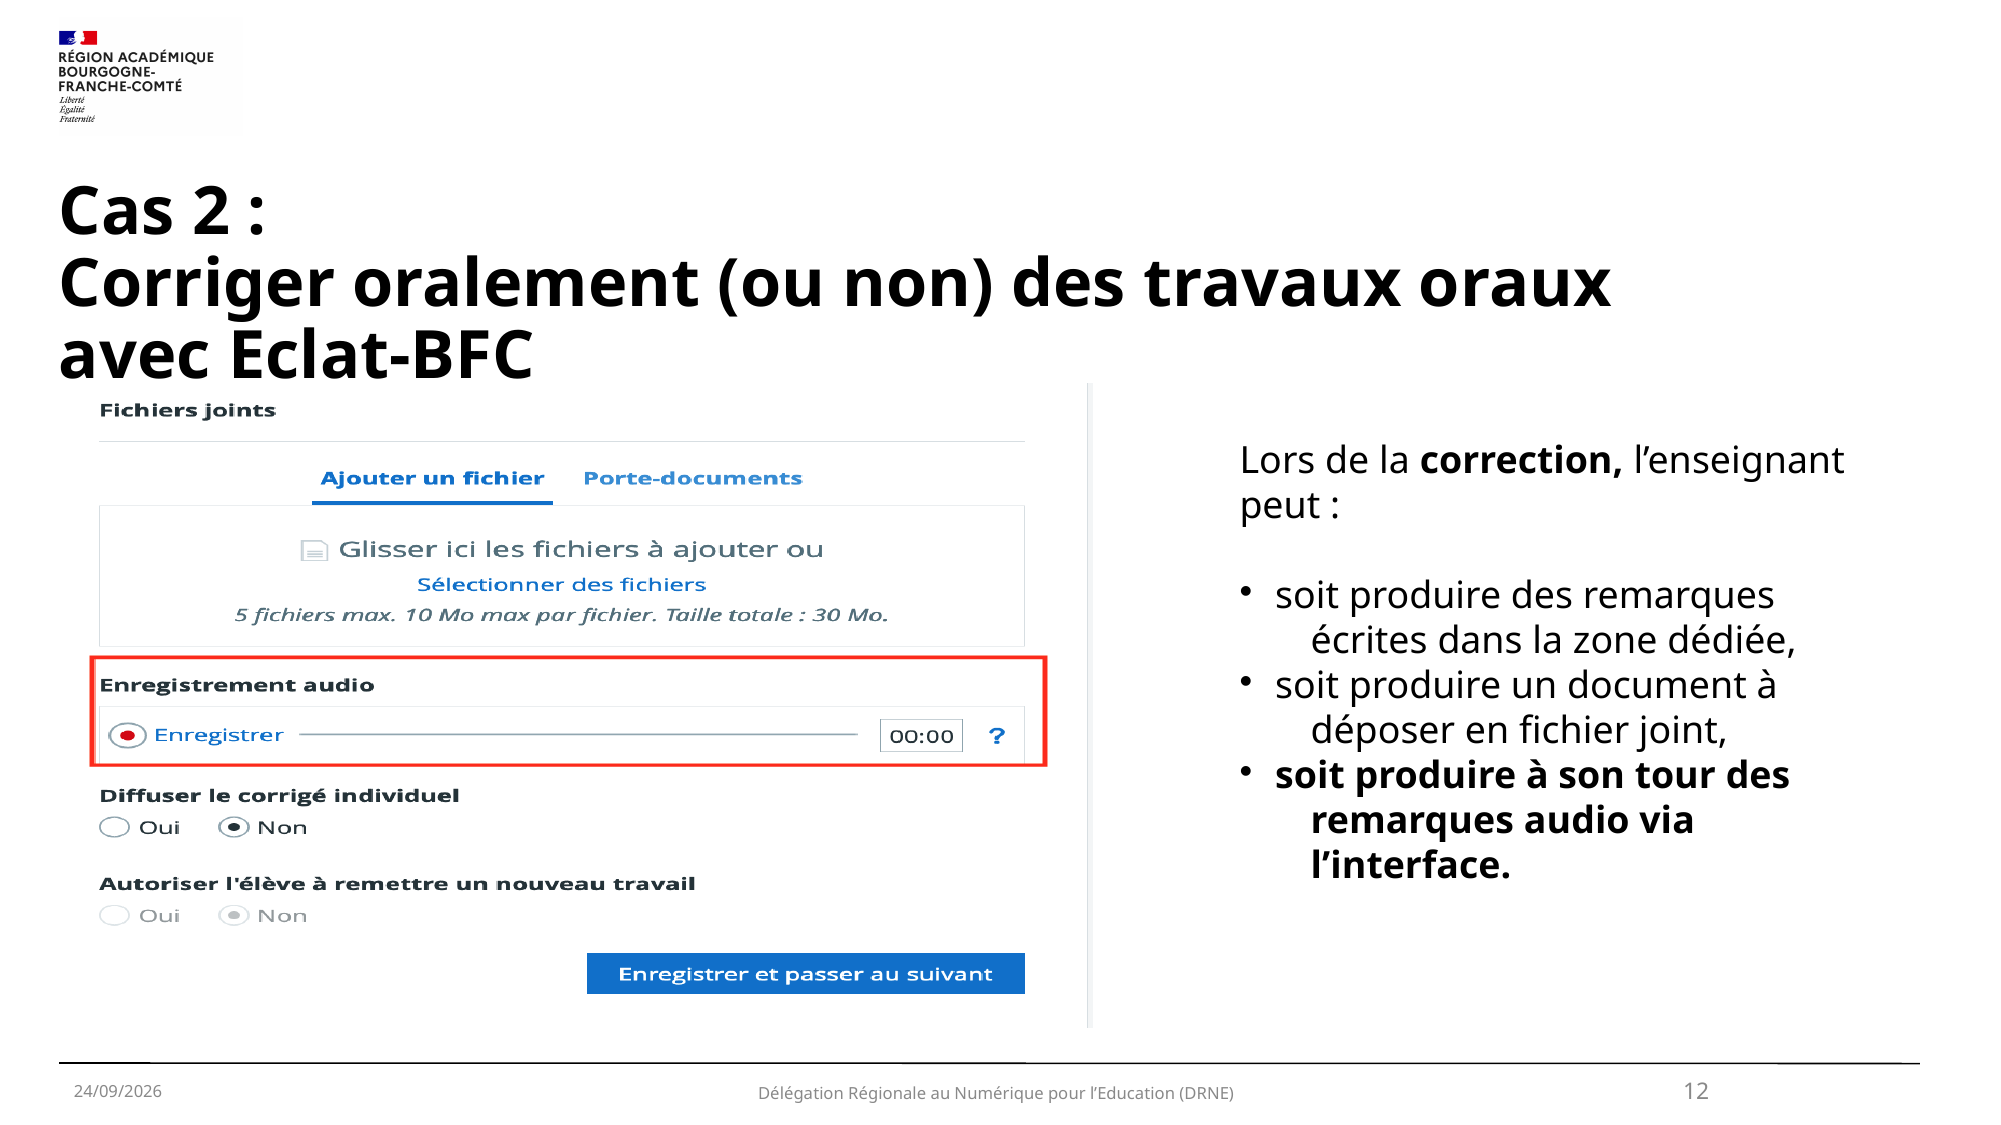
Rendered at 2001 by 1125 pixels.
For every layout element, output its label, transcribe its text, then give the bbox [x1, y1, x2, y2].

picture [82, 383, 1093, 1028]
title Cas 2 : Corriger oralement (ou non) des travaux oraux avec Eclat-BFC [59, 177, 1919, 325]
text_box Lors de la correction, l’enseignant peut : soit produire des remarques écrites dans la zone dédiée, soit produire un document à déposer en fichier joint, soit produire à son tour des remarques audio via l’interface. [1225, 384, 1890, 1033]
text_box 29/10/2024 [59, 1062, 295, 1122]
text_box Délégation Régionale au Numérique pour l’Education (DRNE) [546, 1063, 1432, 1123]
text_box 12 [1683, 1062, 1919, 1122]
